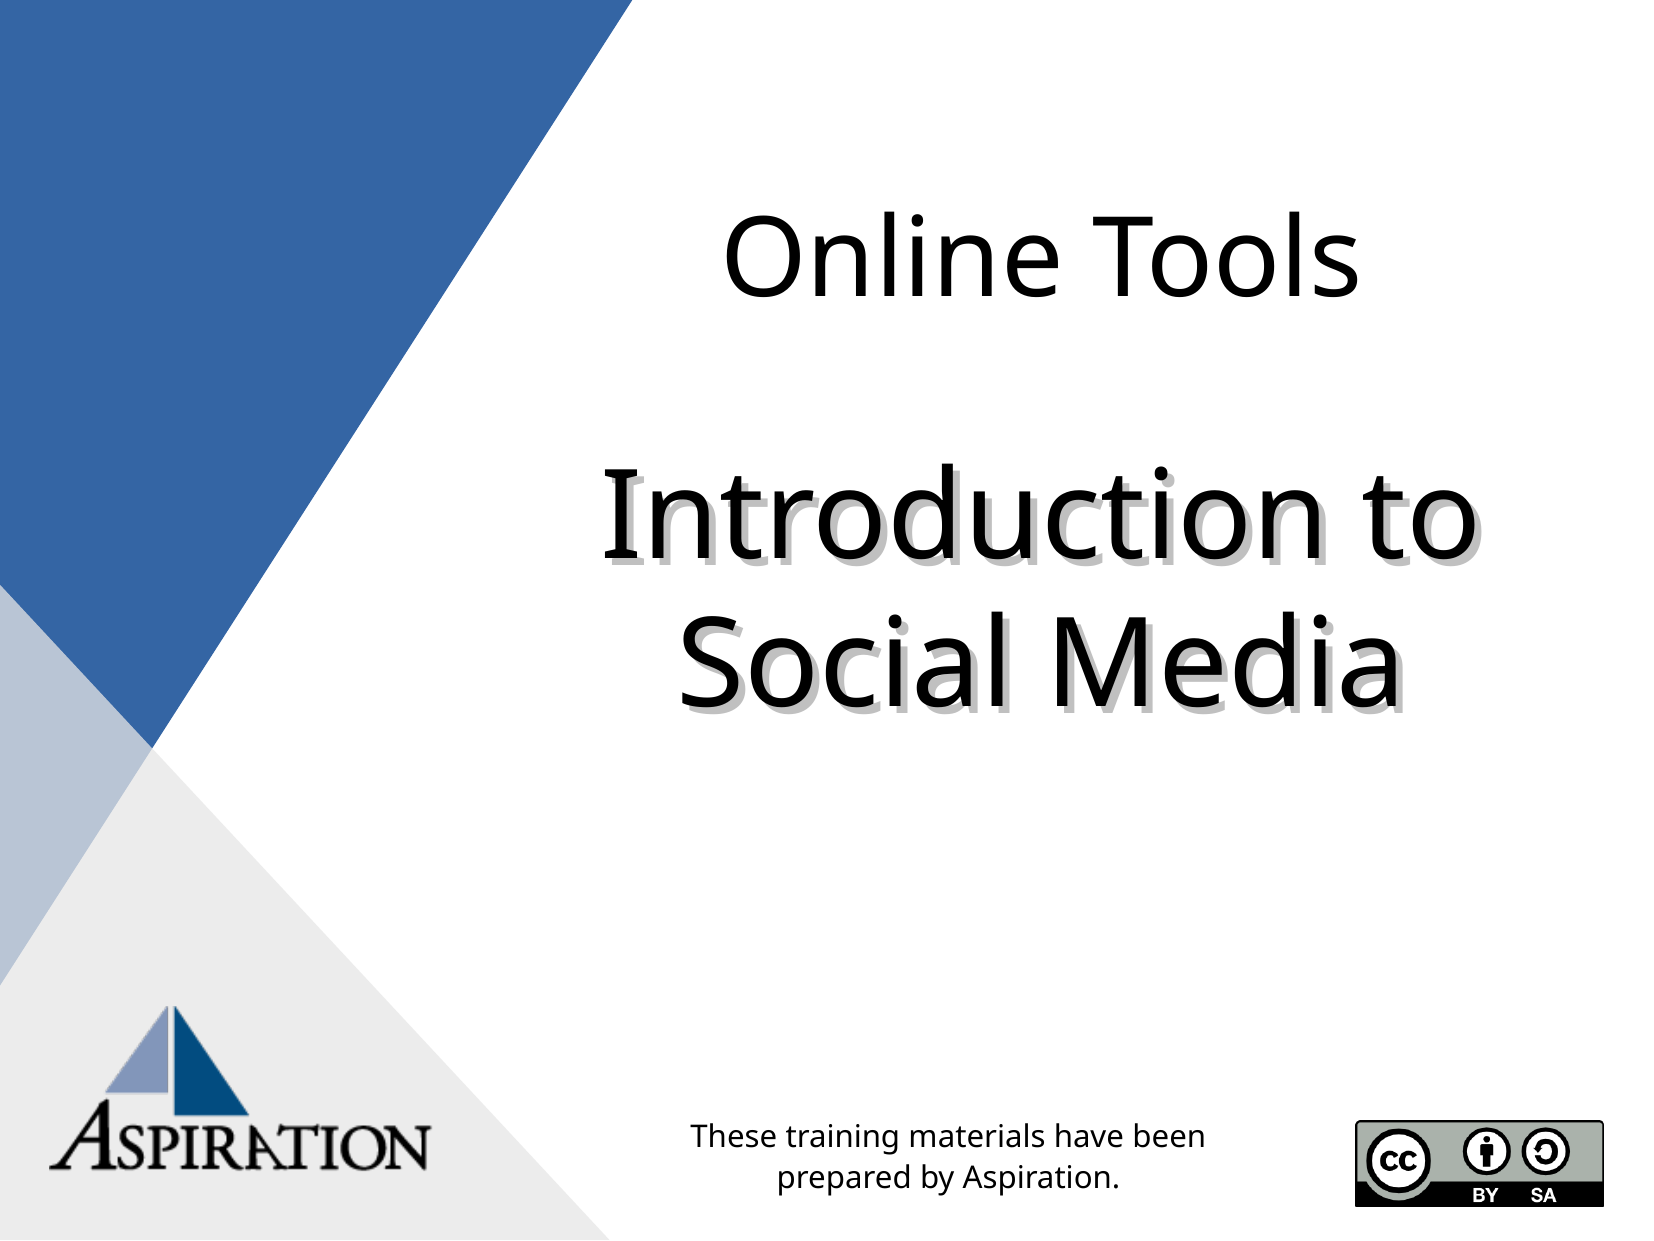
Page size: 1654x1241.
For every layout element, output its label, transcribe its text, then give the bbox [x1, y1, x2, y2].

title Online Tools [512, 153, 1571, 361]
picture [49, 1006, 434, 1192]
text_box These training materials have been prepared by Aspiration. [548, 1108, 1293, 1203]
list Introduction to Social Media [512, 439, 1571, 1161]
picture [1355, 1120, 1604, 1208]
